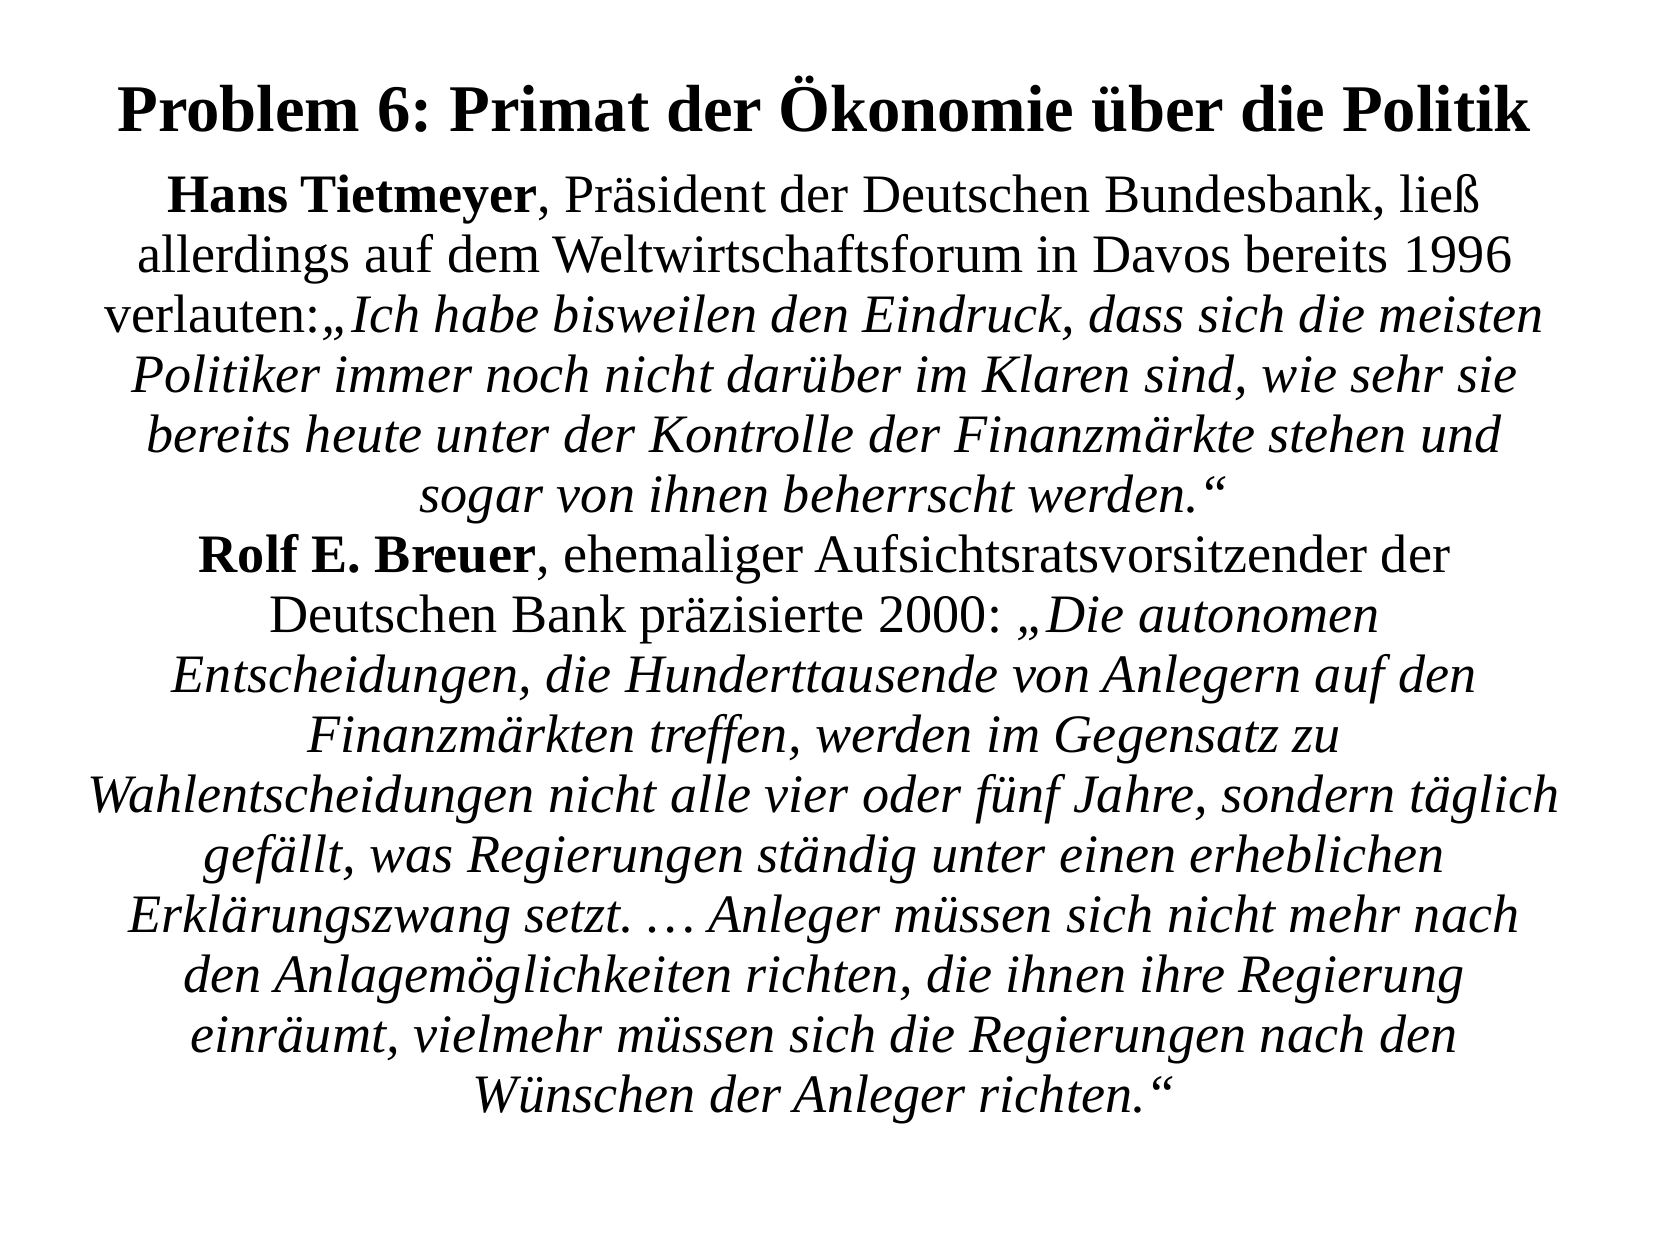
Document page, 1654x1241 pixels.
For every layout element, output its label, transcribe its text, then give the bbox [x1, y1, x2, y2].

text_box Problem 6: Primat der Ökonomie über die Politik Hans Tietmeyer, Präsident der Deutschen Bundesbank, ließ allerdings auf dem Weltwirtschaftsforum in Davos bereits 1996 verlauten:„Ich habe bisweilen den Eindruck, dass sich die meisten Politiker immer noch nicht darüber im Klaren sind, wie sehr sie bereits heute unter der Kontrolle der Finanzmärkte stehen und sogar von ihnen beherrscht werden.“ Rolf E. Breuer, ehemaliger Aufsichtsratsvorsitzender der Deutschen Bank präzisierte 2000: „Die autonomen Entscheidungen, die Hunderttausende von Anlegern auf den Finanzmärkten treffen, werden im Gegensatz zu Wahlentscheidungen nicht alle vier oder fünf Jahre, sondern täglich gefällt, was Regierungen ständig unter einen erheblichen Erklärungszwang setzt. … Anleger müssen sich nicht mehr nach den Anlagemöglichkeiten richten, die ihnen ihre Regierung einräumt, vielmehr müssen sich die Regierungen nach den Wünschen der Anleger richten.“ [73, 64, 1581, 1132]
